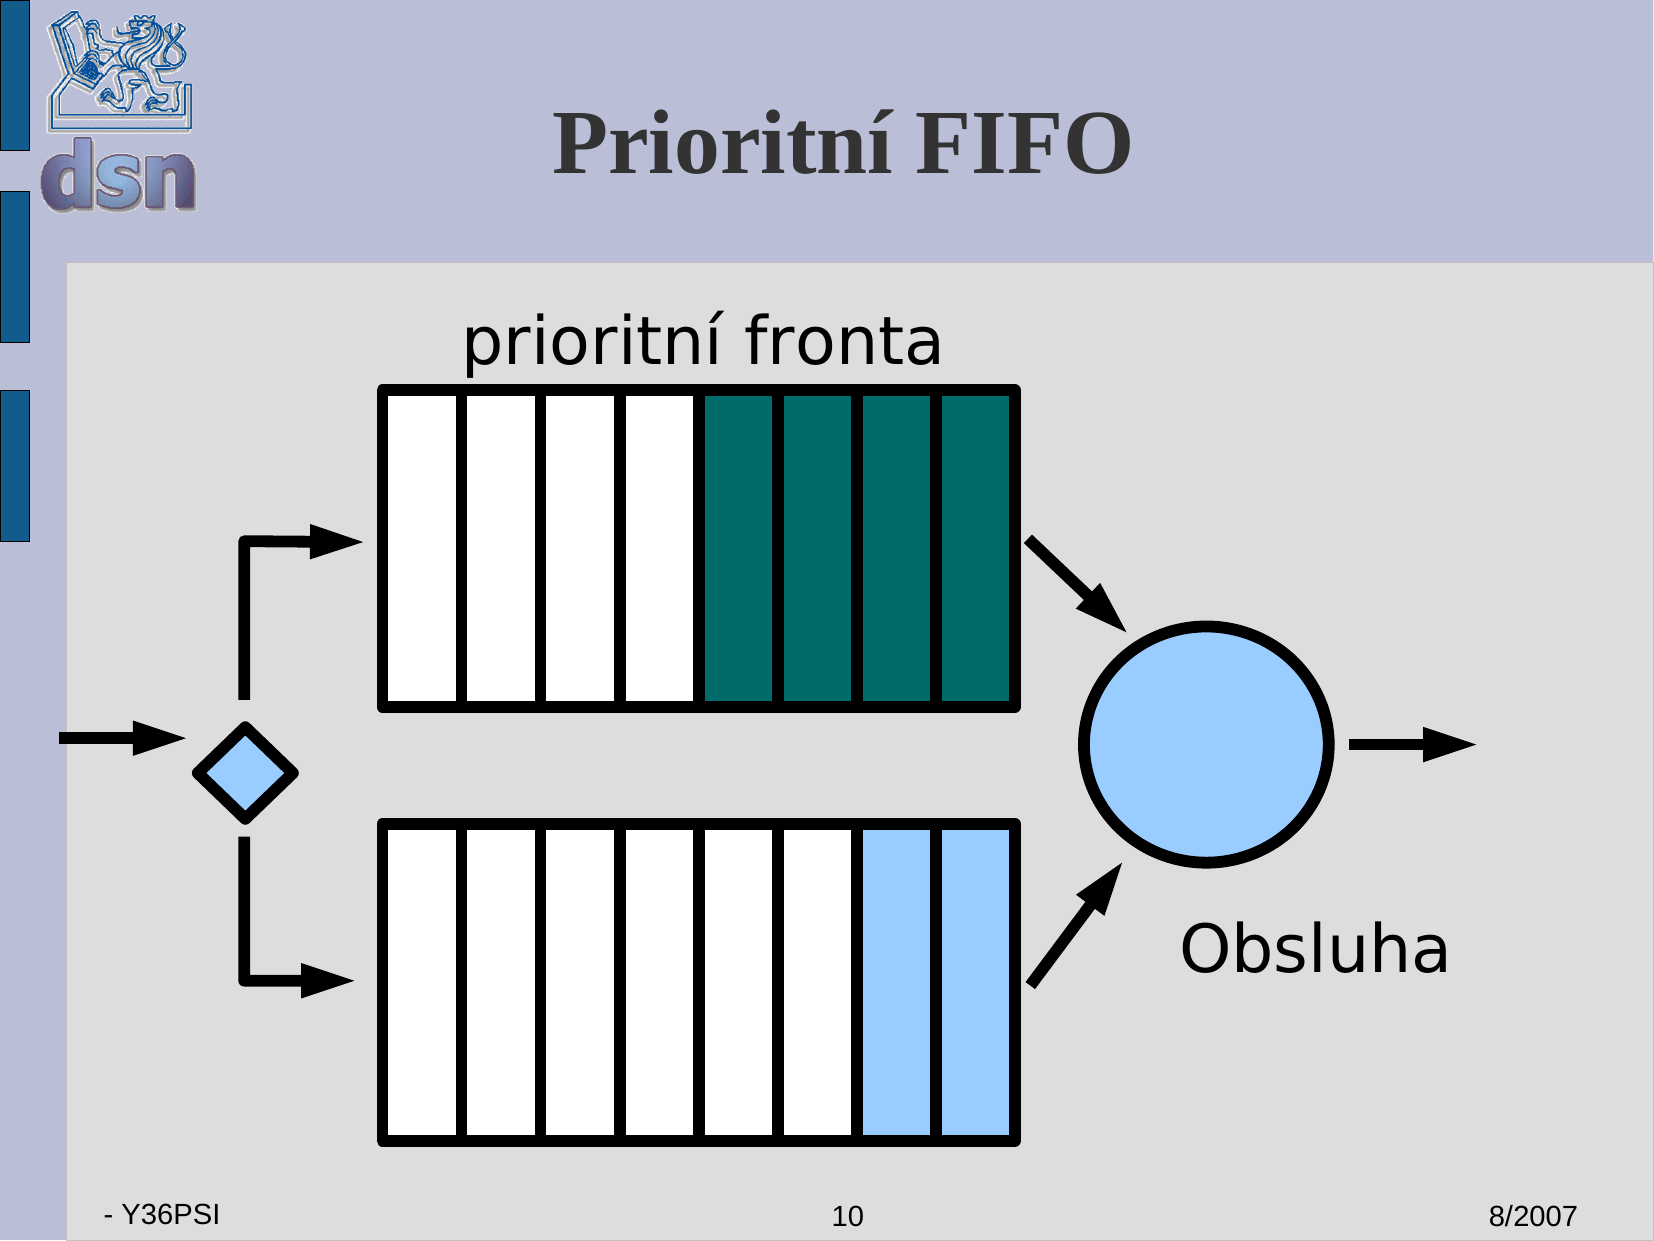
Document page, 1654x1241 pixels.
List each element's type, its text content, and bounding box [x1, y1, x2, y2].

text_box Obsluha [1164, 902, 1468, 996]
text_box prioritní fronta [446, 295, 961, 388]
title Prioritní FIFO [210, 39, 1478, 247]
text_box [382, 390, 1015, 708]
text_box [382, 823, 1015, 1141]
text_box [1083, 626, 1329, 863]
text_box [197, 727, 293, 819]
picture [10, 10, 223, 230]
